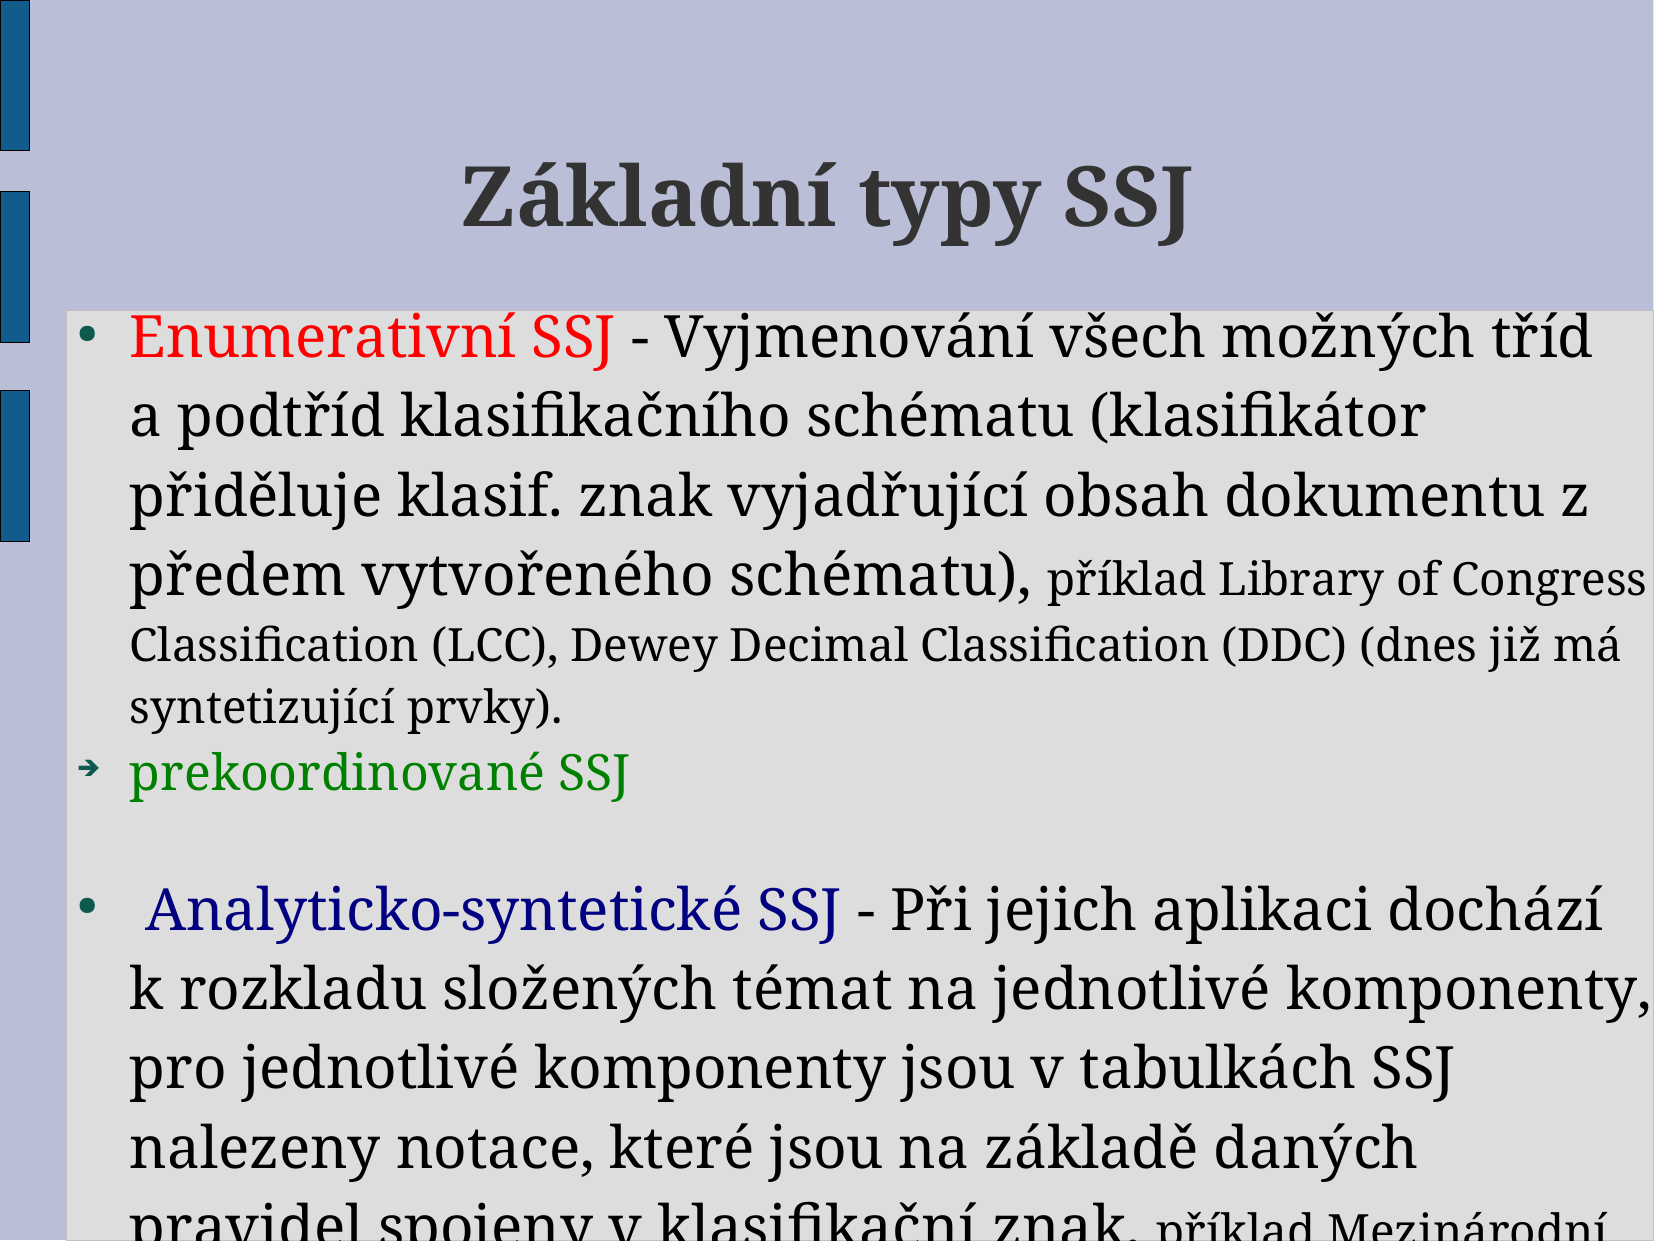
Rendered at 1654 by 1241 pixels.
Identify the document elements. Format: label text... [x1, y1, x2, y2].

list Enumerativní SSJ - Vyjmenování všech možných tříd a podtříd klasifikačního schématu (klasifikátor přiděluje klasif. znak vyjadřující obsah dokumentu z předem vytvořeného schématu), příklad Library of Congress Classification (LCC), Dewey Decimal Classification (DDC) (dnes již má syntetizující prvky). prekoordinované SSJ Analyticko-syntetické SSJ - Při jejich aplikaci dochází k rozkladu složených témat na jednotlivé komponenty, pro jednotlivé komponenty jsou v tabulkách SSJ nalezeny notace, které jsou na základě daných pravidel spojeny v klasifikační znak, příklad Mezinárodní desetinné třídění (MDT). míra prekoordinovanosti je stále významná, při indexaci lze uplatnit princip postkoordinace [59, 295, 1654, 1241]
title Základní typy SSJ [121, 98, 1534, 291]
